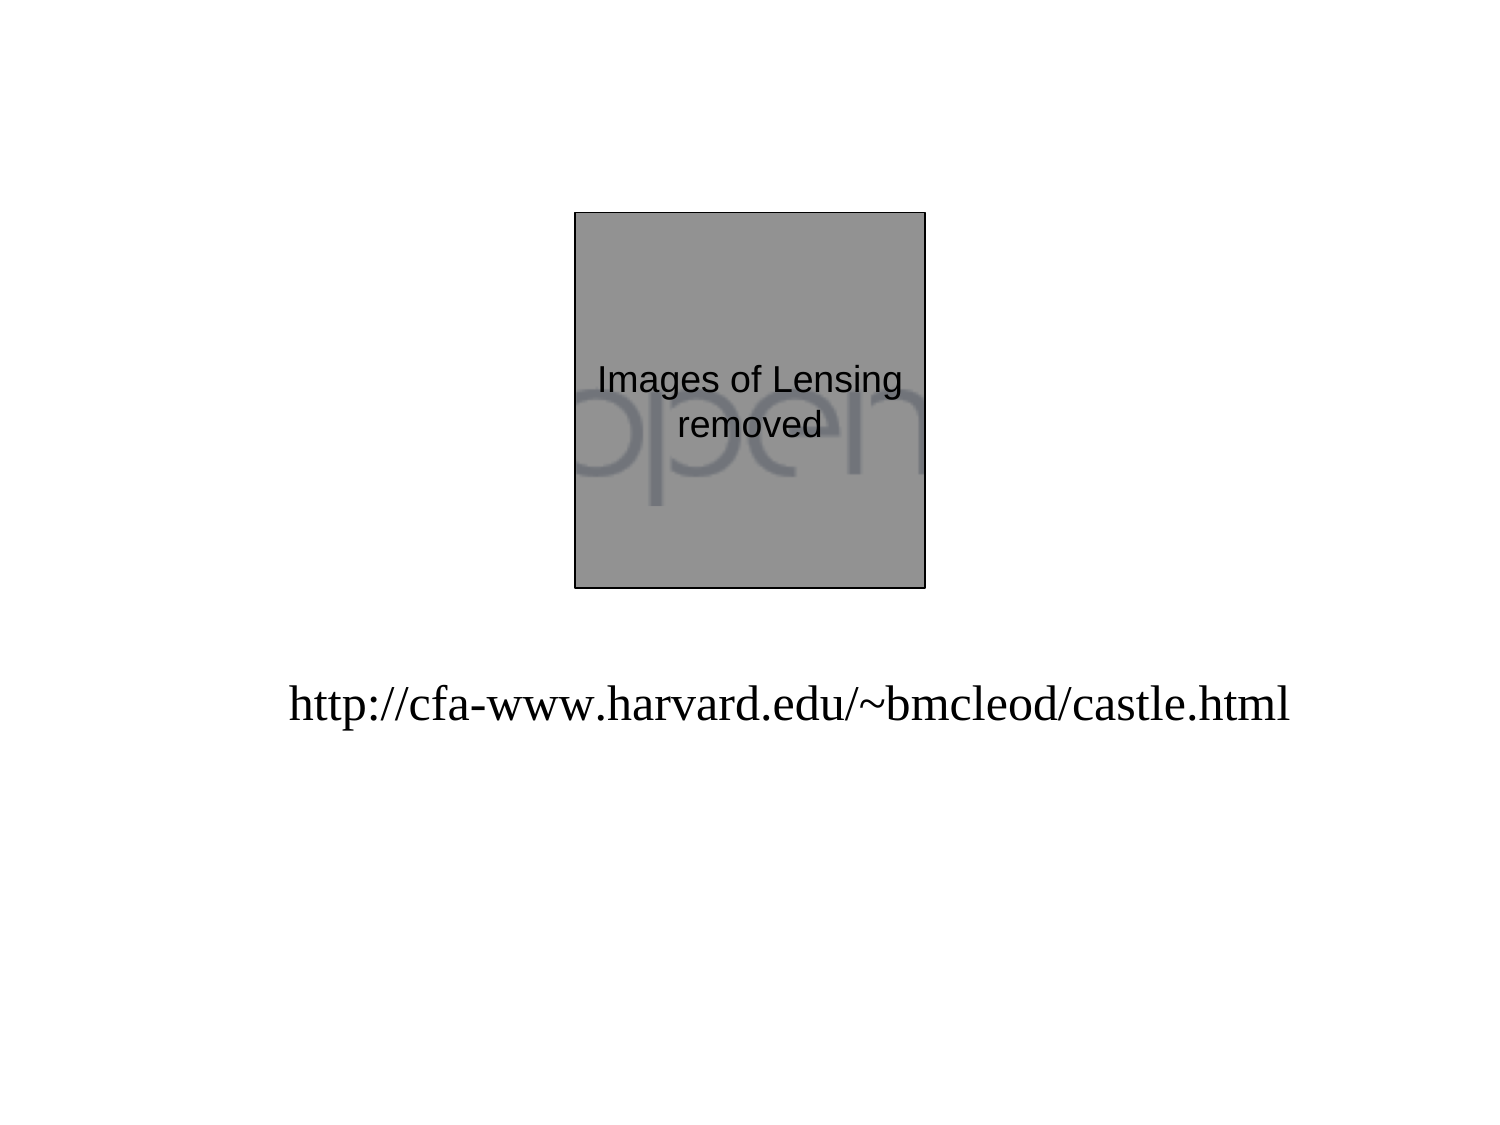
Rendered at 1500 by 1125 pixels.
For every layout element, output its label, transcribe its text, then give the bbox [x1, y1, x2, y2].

text_box http://cfa-www.harvard.edu/~bmcleod/castle.html [274, 662, 1307, 738]
text_box Images of Lensing removed [574, 212, 926, 588]
